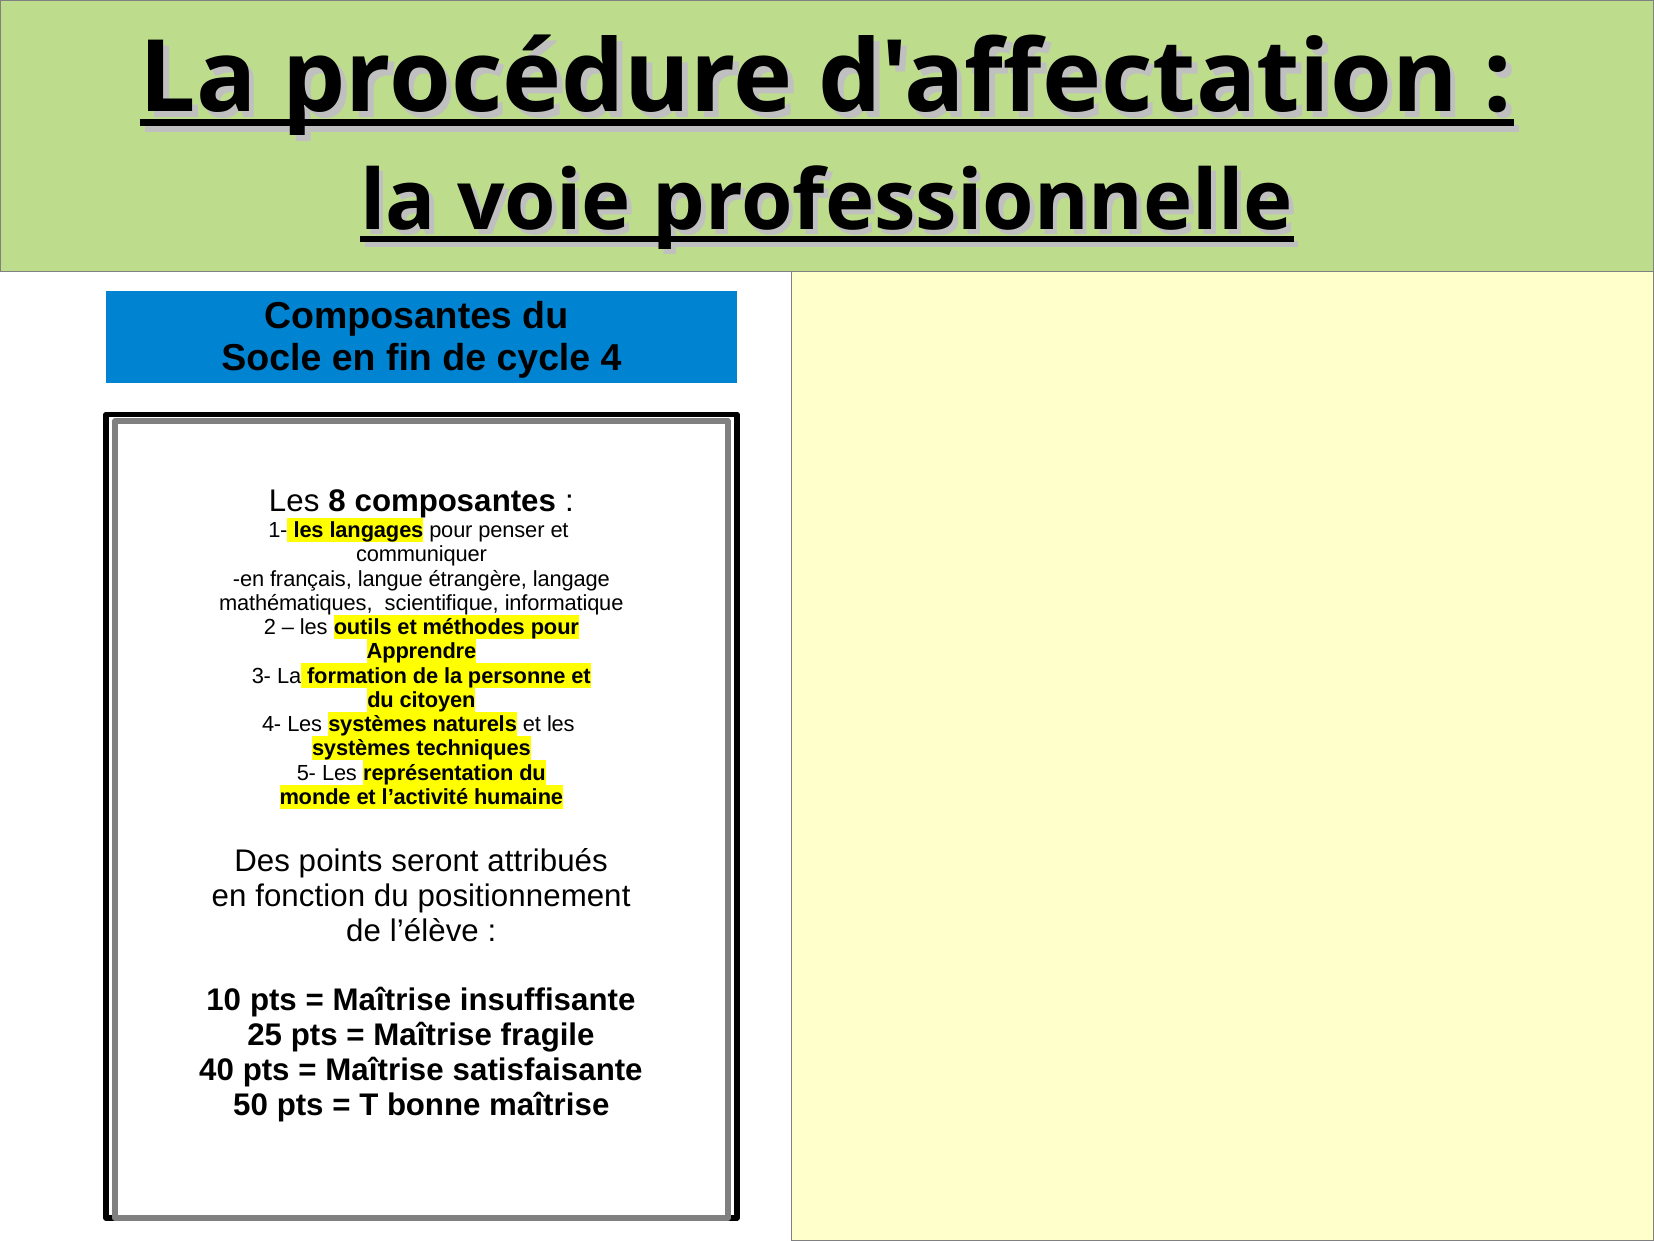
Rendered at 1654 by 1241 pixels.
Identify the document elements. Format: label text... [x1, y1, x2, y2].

text_box + [781, 595, 791, 713]
text_box [0, 0, 1654, 1241]
title La procédure d'affectation : la voie professionnelle [82, 3, 1571, 256]
text_box Composantes du Socle en fin de cycle 4 [106, 291, 737, 383]
text_box Les 8 composantes : 1- les langages pour penser et communiquer -en français, langue étrangère, langage mathématiques, scientifique, informatique 2 – les outils et méthodes pour Apprendre 3- La formation de la personne et du citoyen 4- Les systèmes naturels et les systèmes techniques 5- Les représentation du monde et l’activité humaine Des points seront attribués en fonction du positionnement de l’élève : 10 pts = Maîtrise insuffisante 25 pts = Maîtrise fragile 40 pts = Maîtrise satisfaisante 50 pts = T bonne maîtrise [115, 421, 728, 1219]
